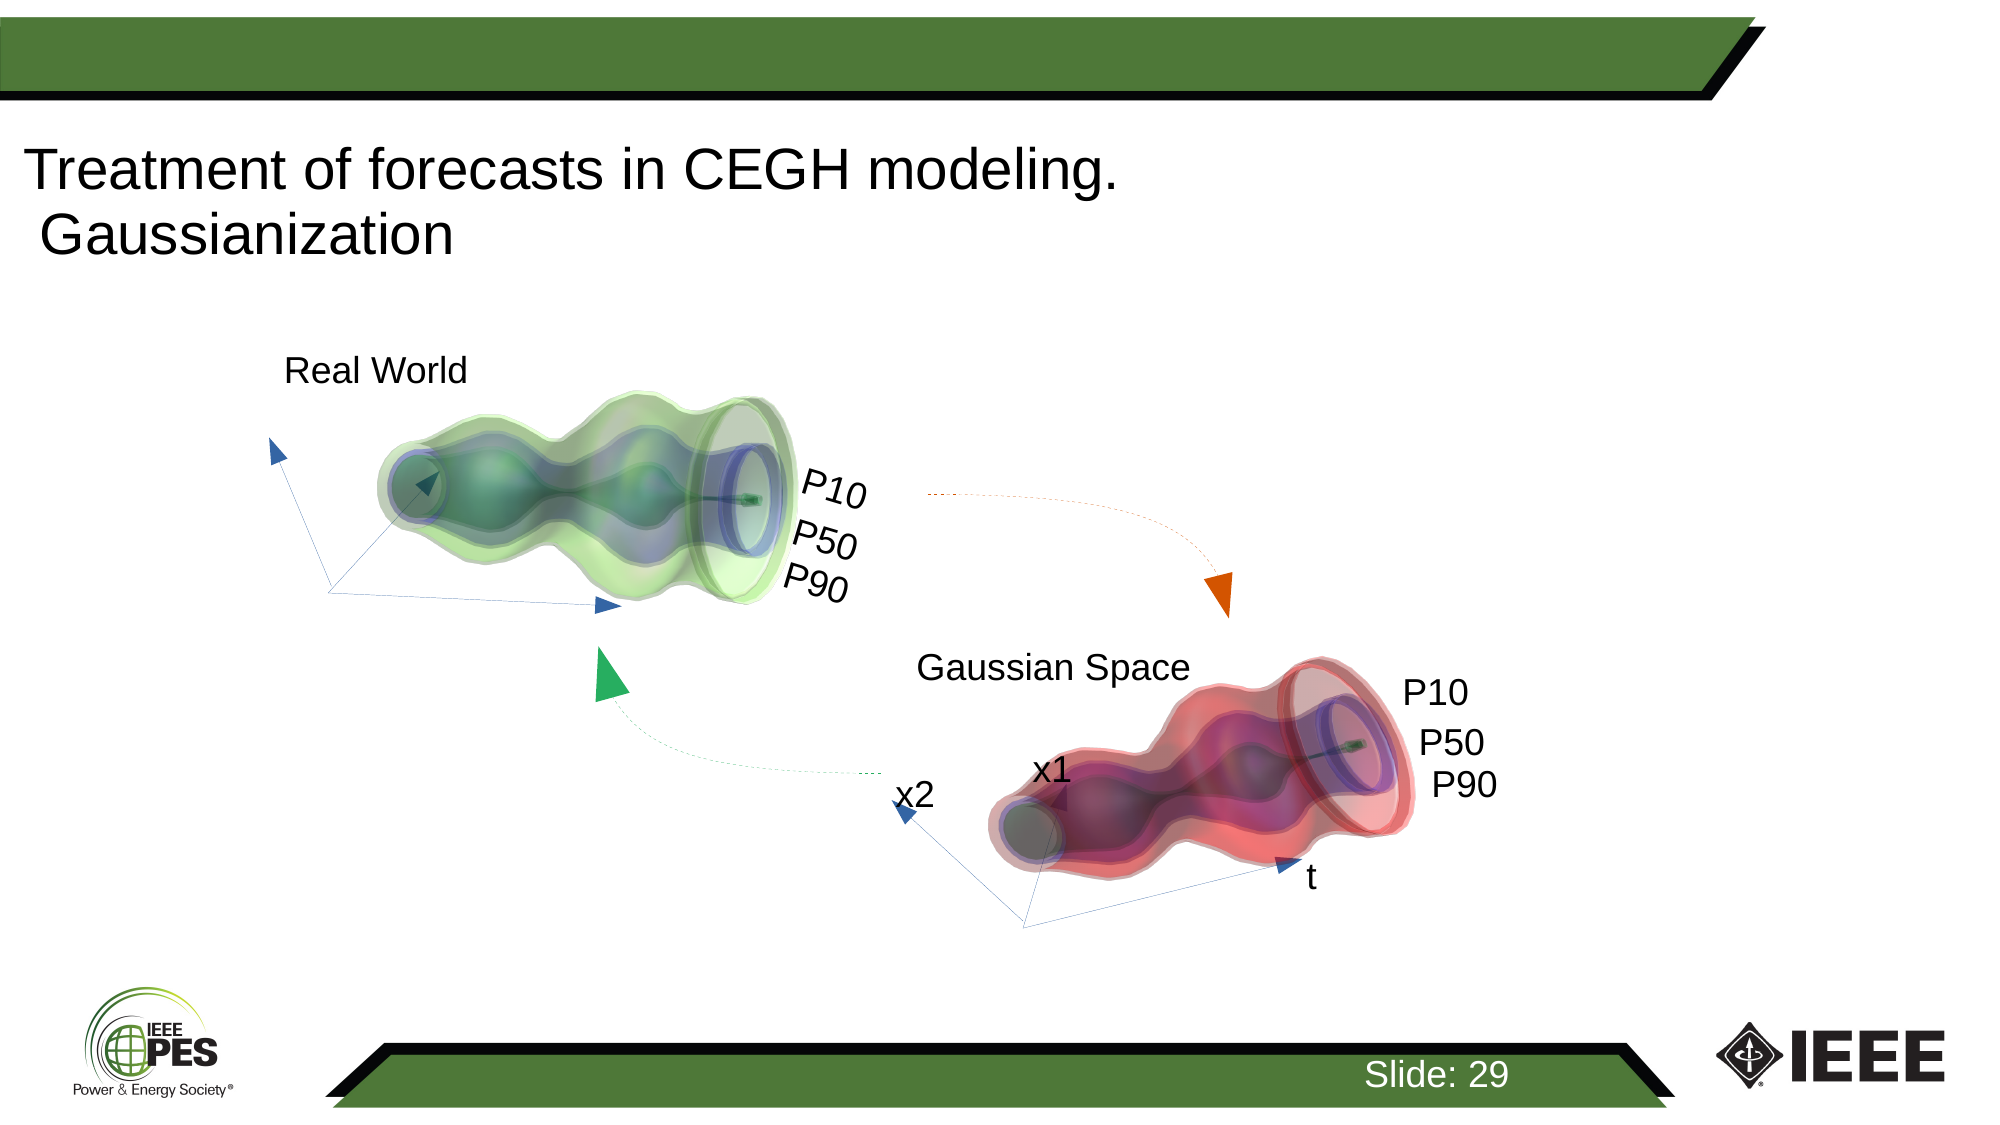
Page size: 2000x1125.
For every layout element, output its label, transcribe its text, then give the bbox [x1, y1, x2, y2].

text_box t [1291, 847, 1336, 910]
text_box P10 [1387, 663, 1513, 726]
text_box P50 [1403, 713, 1534, 776]
text_box P50 [769, 510, 908, 577]
text_box Gaussian Space [901, 638, 1270, 701]
text_box x2 [880, 766, 957, 829]
text_box P90 [1416, 756, 1578, 818]
title Treatment of forecasts in CEGH modeling. Gaussianization [23, 118, 1548, 287]
text_box P10 [779, 448, 914, 543]
text_box x1 [1017, 741, 1094, 804]
text_box Real World [269, 342, 542, 405]
text_box P90 [760, 542, 928, 644]
picture [0, 0, 2000, 1125]
